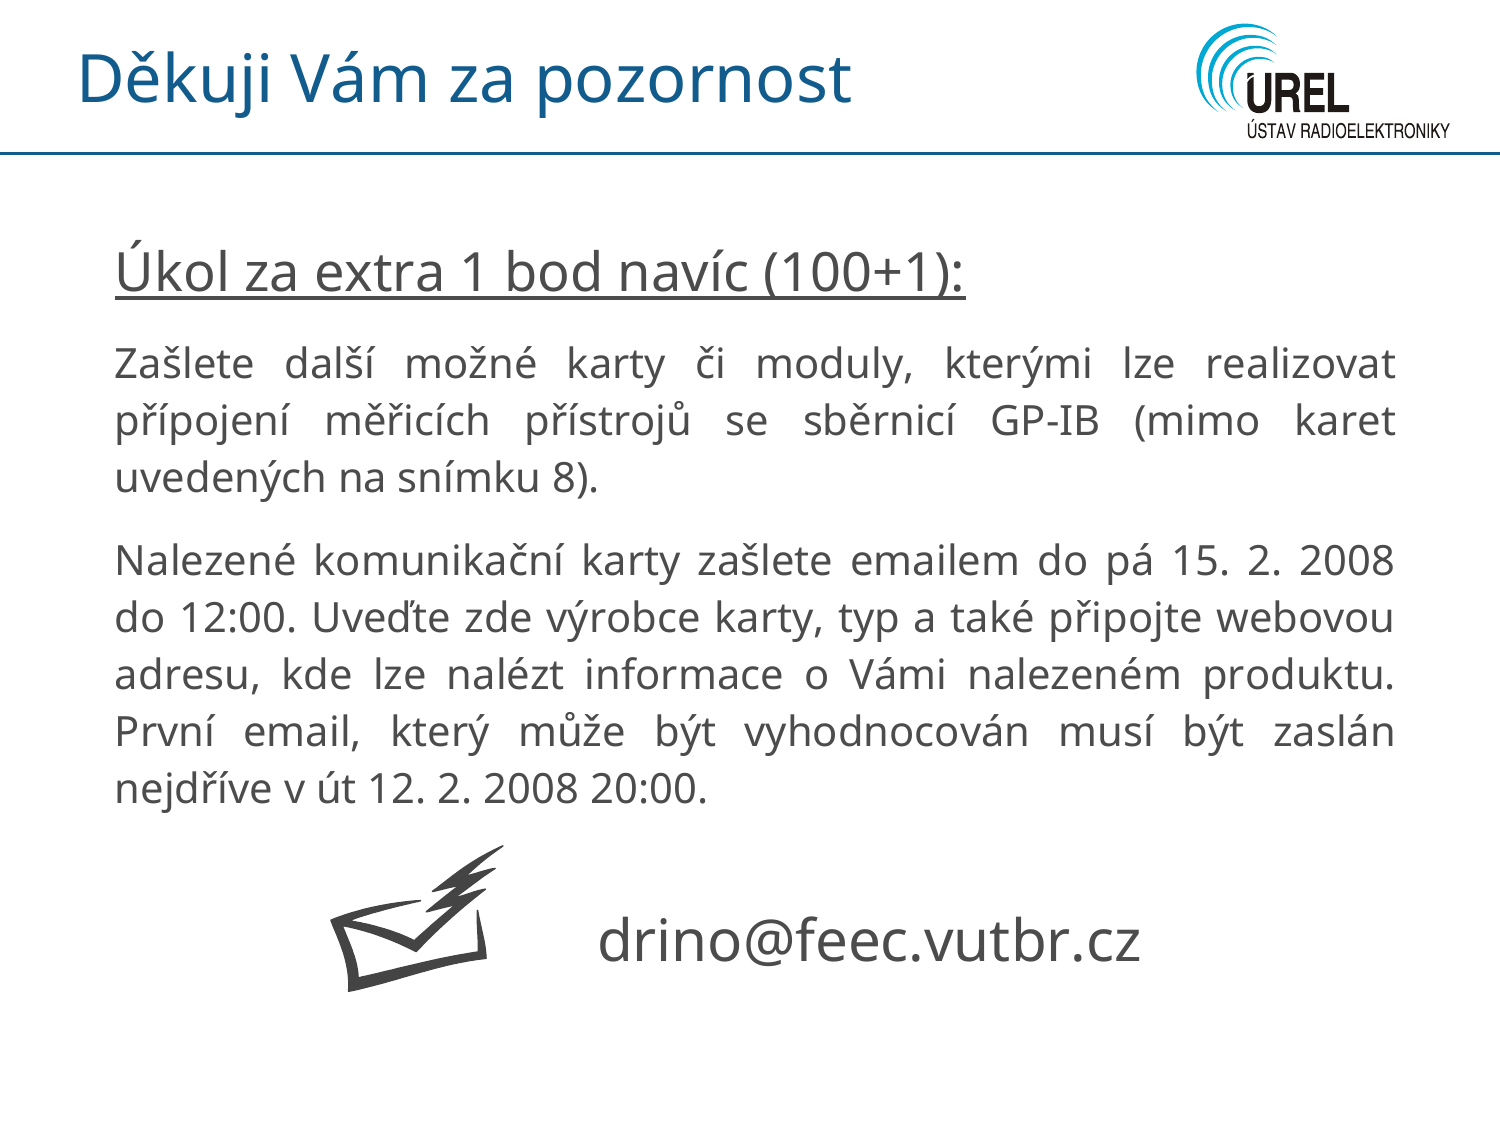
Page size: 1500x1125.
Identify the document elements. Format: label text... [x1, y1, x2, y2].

text_box Úkol za extra 1 bod navíc (100+1): Zašlete další možné karty či moduly, kterými lze realizovat přípojení měřicích přístrojů se sběrnicí GP-IB (mimo karet uvedených na snímku 8). Nalezené komunikační karty zašlete emailem do pá 15. 2. 2008 do 12:00. Uveďte zde výrobce karty, typ a také připojte webovou adresu, kde lze nalézt informace o Vámi nalezeném produktu. První email, který může být vyhodnocován musí být zaslán nejdříve v út 12. 2. 2008 20:00. [100, 225, 1412, 824]
text_box [331, 845, 503, 992]
text_box Děkuji Vám za pozornost [0, 0, 1500, 152]
list drino@feec.vutbr.cz [527, 891, 1211, 980]
picture [1196, 23, 1450, 160]
picture [1196, 23, 1236, 63]
